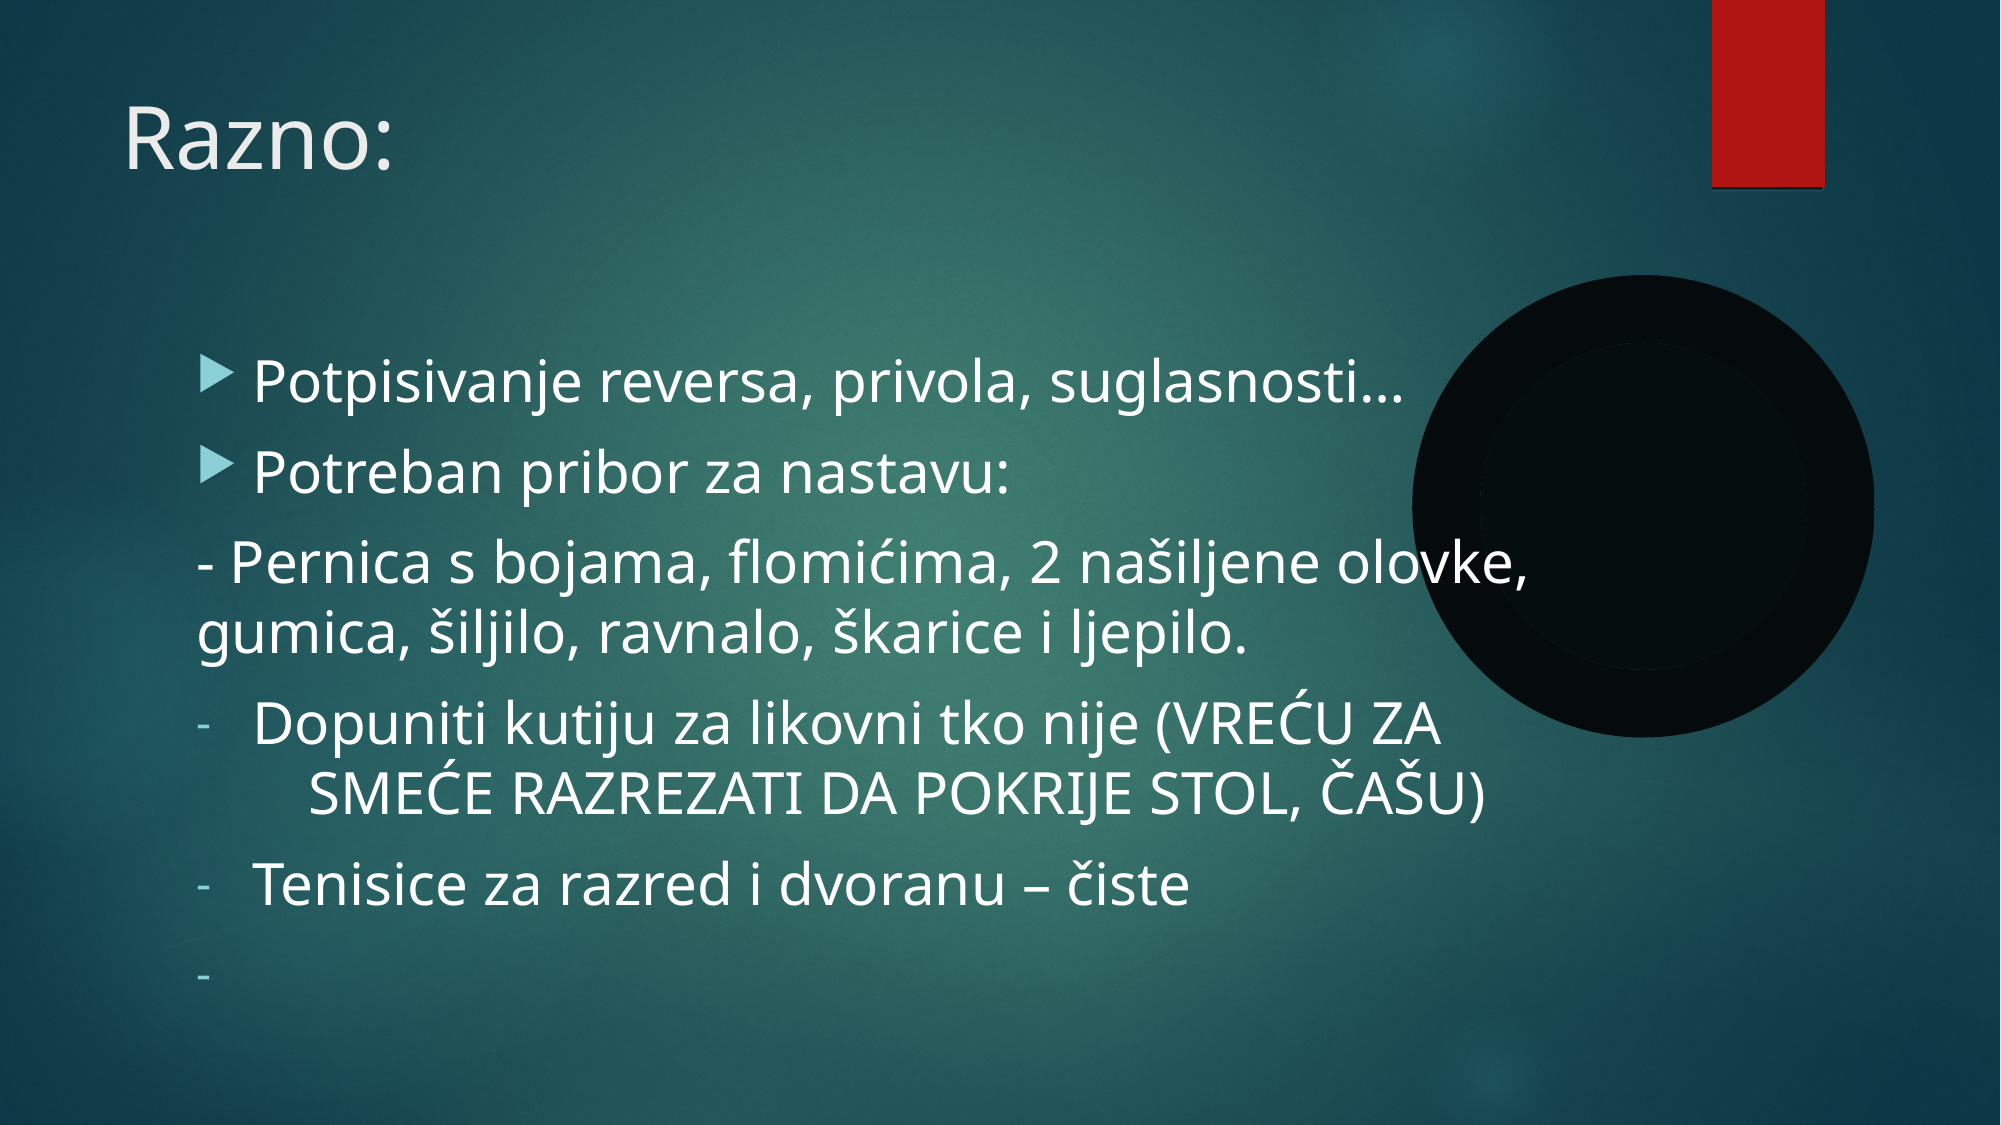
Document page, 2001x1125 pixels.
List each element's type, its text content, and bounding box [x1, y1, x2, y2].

title Razno: [106, 74, 1649, 305]
list Potpisivanje reversa, privola, suglasnosti… Potreban pribor za nastavu: - Pernica s bojama, flomićima, 2 našiljene olovke, gumica, šiljilo, ravnalo, škarice i ljepilo. Dopuniti kutiju za likovni tko nije (VREĆU ZA SMEĆE RAZREZATI DA POKRIJE STOL, ČAŠU) Tenisice za razred i dvoranu – čiste [181, 336, 1649, 1026]
